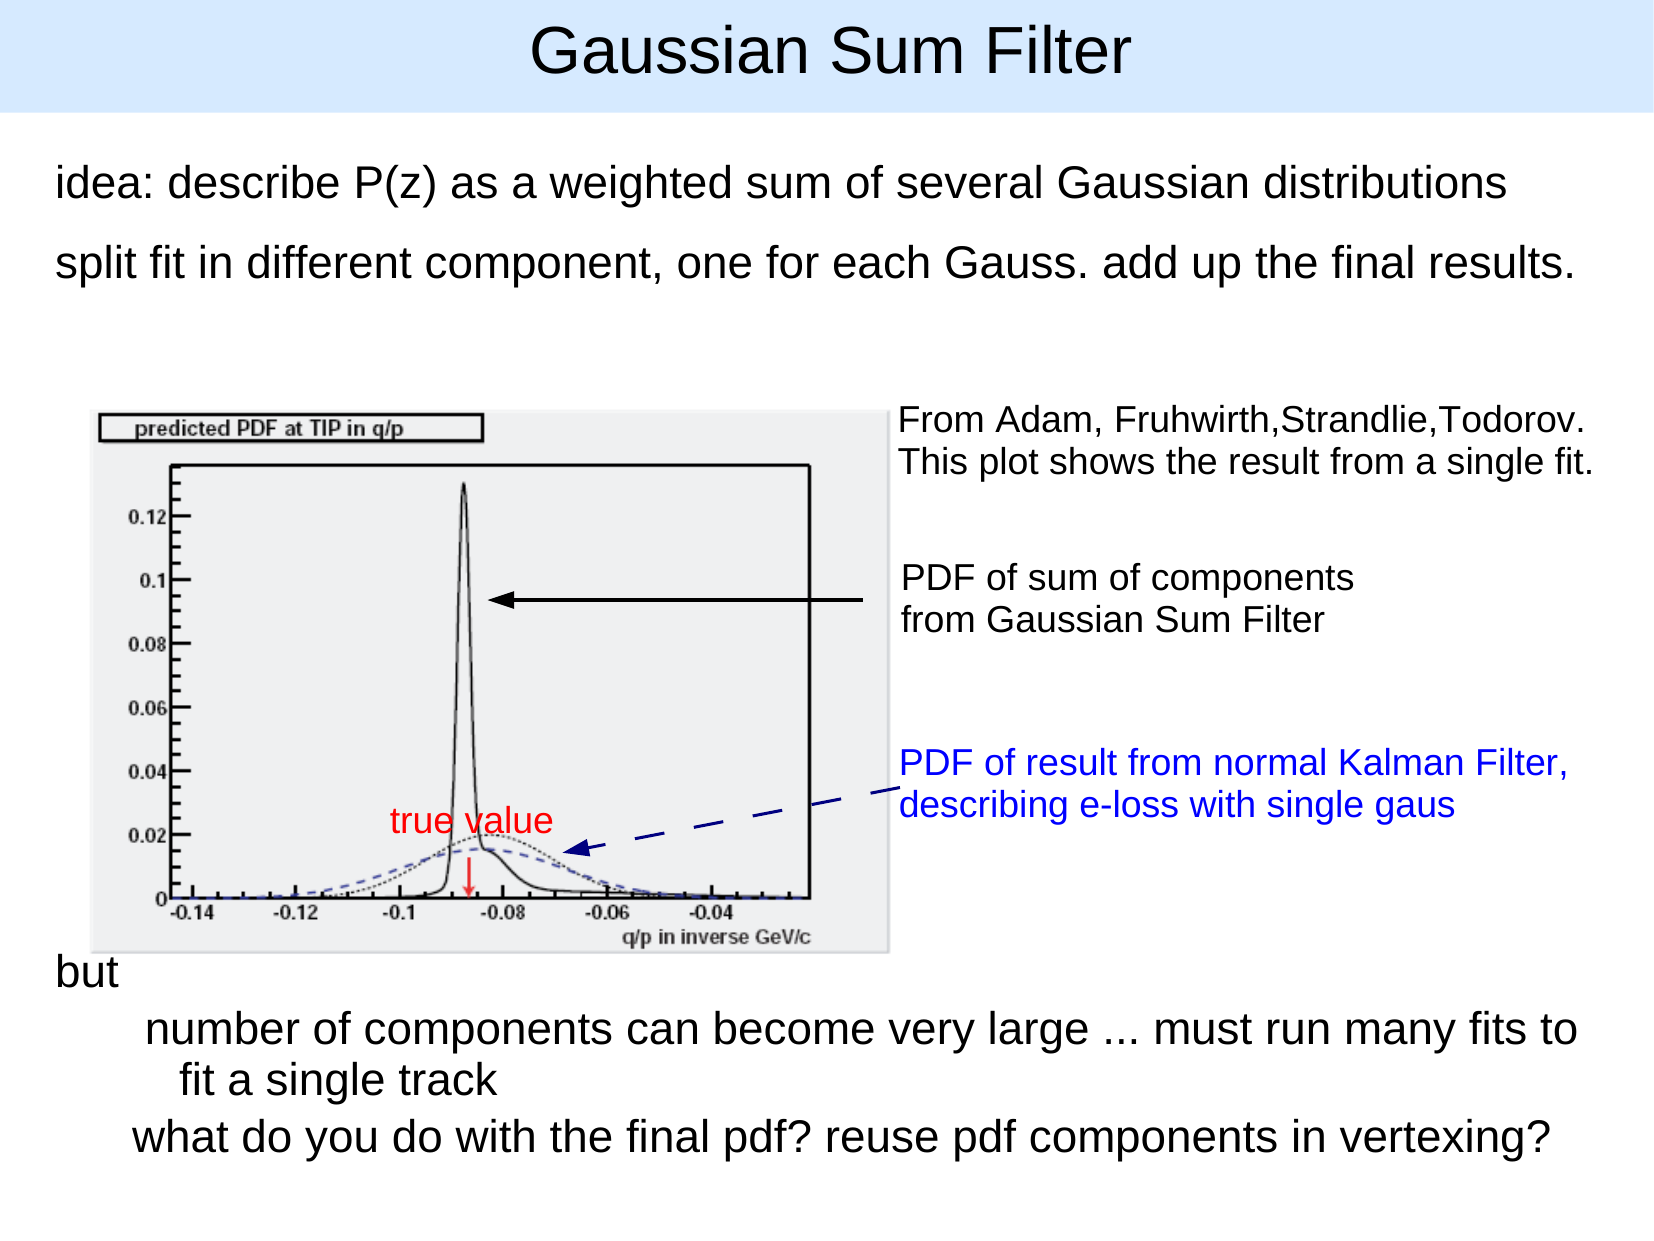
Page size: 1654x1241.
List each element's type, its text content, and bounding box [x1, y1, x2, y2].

text_box PDF of sum of components from Gaussian Sum Filter [886, 548, 1370, 676]
list but number of components can become very large ... must run many fits to fit a single track what do you do with the final pdf? reuse pdf components in vertexing? [37, 945, 1613, 1230]
list idea: describe P(z) as a weighted sum of several Gaussian distributions split fit in different component, one for each Gauss. add up the final results. [37, 156, 1613, 391]
title Gaussian Sum Filter [86, 0, 1576, 100]
text_box From Adam, Fruhwirth,Strandlie,Todorov. This plot shows the result from a single fit. [882, 390, 1650, 518]
text_box PDF of result from normal Kalman Filter, describing e-loss with single gaus [884, 734, 1585, 861]
picture [75, 392, 916, 945]
text_box true value [375, 791, 569, 863]
